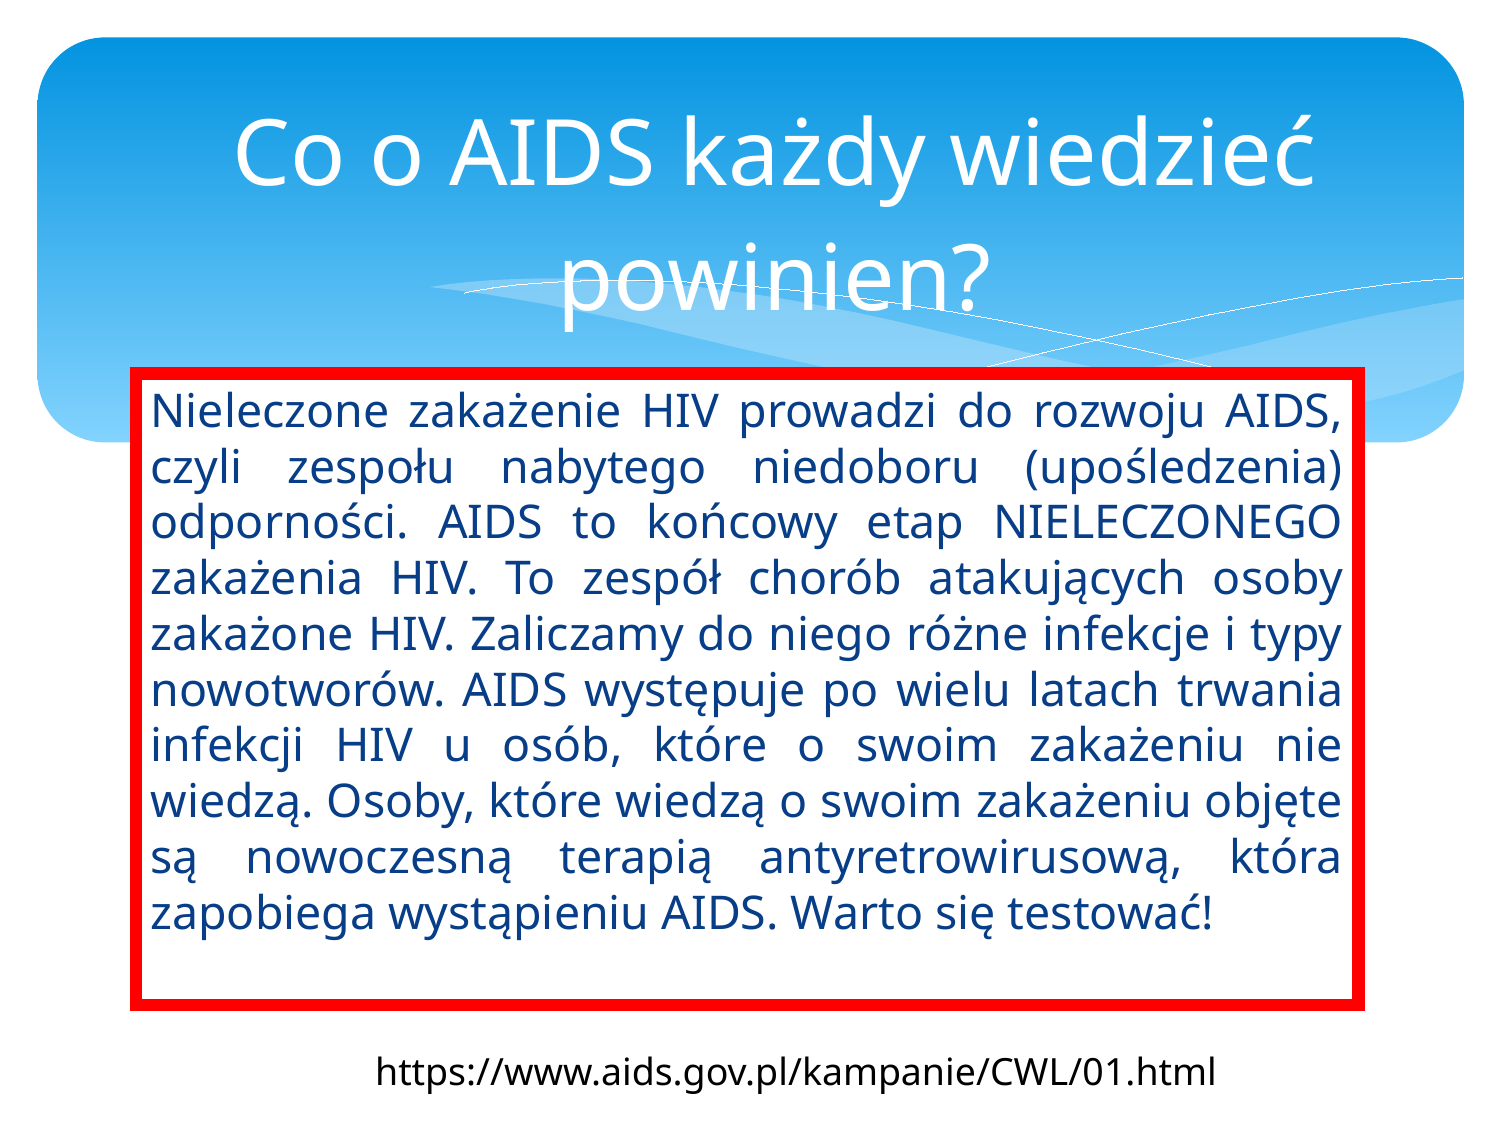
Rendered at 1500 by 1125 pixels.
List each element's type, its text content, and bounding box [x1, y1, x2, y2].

list Nieleczone zakażenie HIV prowadzi do rozwoju AIDS, czyli zespołu nabytego niedoboru (upośledzenia) odporności. AIDS to końcowy etap NIELECZONEGO zakażenia HIV. To zespół chorób atakujących osoby zakażone HIV. Zaliczamy do niego różne infekcje i typy nowotworów. AIDS występuje po wielu latach trwania infekcji HIV u osób, które o swoim zakażeniu nie wiedzą. Osoby, które wiedzą o swoim zakażeniu objęte są nowoczesną terapią antyretrowirusową, która zapobiega wystąpieniu AIDS. Warto się testować! [135, 373, 1359, 1005]
text_box Co o AIDS każdy wiedzieć powinien? [99, 80, 1450, 286]
text_box https://www.aids.gov.pl/kampanie/CWL/01.html [360, 1038, 1314, 1105]
